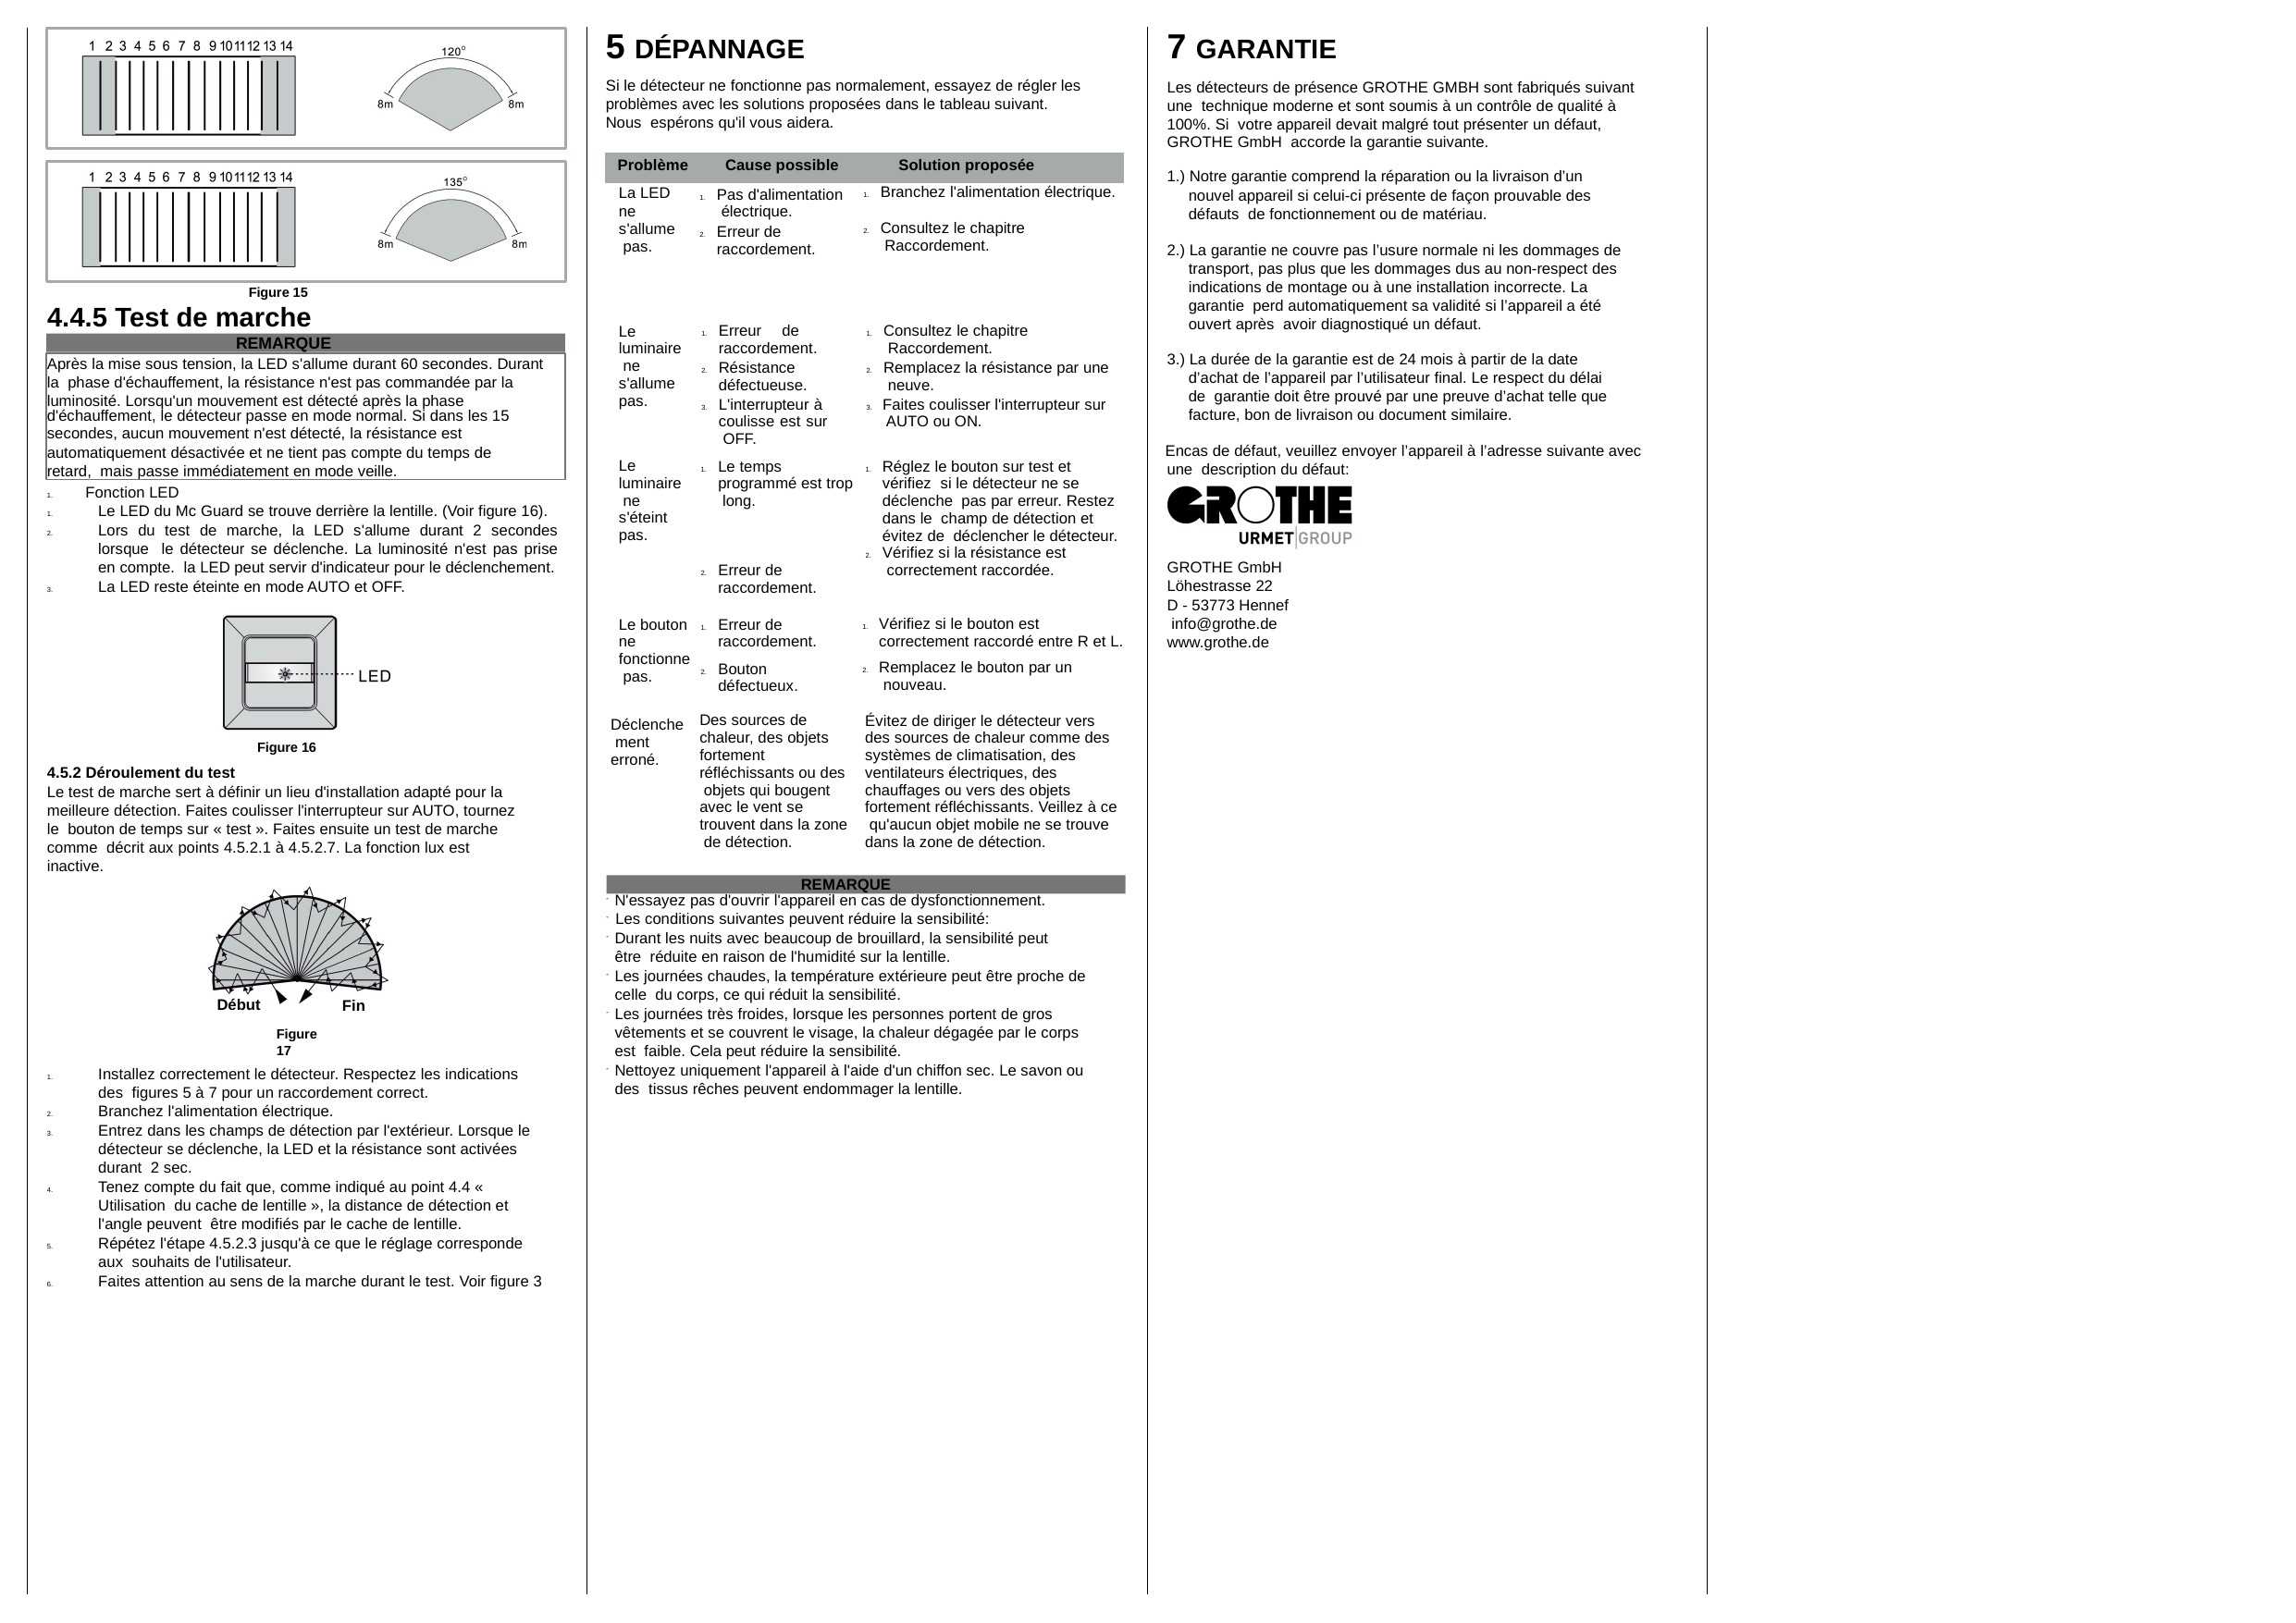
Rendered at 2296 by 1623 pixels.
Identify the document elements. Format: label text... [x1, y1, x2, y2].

text_box Installez correctement le détecteur. Respectez les indications des figures 5 à 7 pour un raccordement correct. Branchez l'alimentation électrique. Entrez dans les champs de détection par l'extérieur. Lorsque le détecteur se déclenche, la LED et la résistance sont activées durant 2 sec. Tenez compte du fait que, comme indiqué au point 4.4 « Utilisation du cache de lentille », la distance de détection et l'angle peuvent être modifiés par le cache de lentille. Répétez l'étape 4.5.2.3 jusqu'à ce que le réglage corresponde aux souhaits de l'utilisateur. Faites attention au sens de la marche durant le test. Voir figure 3 [44, 1064, 565, 1291]
text_box Figure 17 [274, 1026, 336, 1059]
table_header Cause possible [698, 153, 862, 183]
table_cell Erreur de raccordement. Résistance défectueuse. L'interrupteur à coulisse est sur OFF. [698, 320, 862, 456]
table_cell La LED ne s'allume pas. [605, 183, 698, 320]
text_box [81, 171, 296, 267]
text_box Figure 16 4.5.2 Déroulement du test Le test de marche sert à définir un lieu d'installation adapté pour la meilleure détection. Faites coulisser l'interrupteur sur AUTO, tournez le bouton de temps sur « test ». Faites ensuite un test de marche comme décrit aux points 4.5.2.1 à 4.5.2.7. La fonction lux est inactive. [44, 739, 532, 875]
text_box [377, 45, 525, 131]
table_cell Le bouton ne fonctionne pas. [605, 607, 698, 710]
table_cell Pas d'alimentation électrique. Erreur de raccordement. [698, 183, 862, 320]
text_box Fonction LED Le LED du Mc Guard se trouve derrière la lentille. (Voir figure 16). Lors du test de marche, la LED s'allume durant 2 secondes lorsque le détecteur se déclenche. La luminosité n'est pas prise en compte. la LED peut servir d'indicateur pour le déclenchement. La LED reste éteinte en mode AUTO et OFF. [44, 482, 560, 596]
table_cell Évitez de diriger le détecteur vers des sources de chaleur comme des systèmes de climatisation, des ventilateurs électriques, des chauffages ou vers des objets fortement réfléchissants. Veillez à ce qu'aucun objet mobile ne se trouve dans la zone de détection. [862, 710, 1124, 860]
table_cell Consultez le chapitre Raccordement. Remplacez la résistance par une neuve. Faites coulisser l'interrupteur sur AUTO ou ON. [862, 320, 1124, 456]
text_box Après la mise sous tension, la LED s'allume durant 60 secondes. Durant la phase d'échauffement, la résistance n'est pas commandée par la luminosité. Lorsqu'un mouvement est détecté après la phase [47, 354, 560, 410]
text_box d'échauffement, le détecteur passe en mode normal. Si dans les 15 secondes, aucun mouvement n'est détecté, la résistance est automatiquement désactivée et ne tient pas compte du temps de retard, mais passe immédiatement en mode veille. [47, 405, 540, 479]
table_header Problème [605, 153, 698, 183]
text_box [377, 176, 527, 262]
text_box [332, 333, 565, 352]
table_cell Déclenche ment erroné. [605, 710, 698, 860]
text_box 7 GARANTIE Les détecteurs de présence GROTHE GMBH sont fabriqués suivant une technique moderne et sont soumis à un contrôle de qualité à 100%. Si votre appareil devait malgré tout présenter un défaut, GROTHE GmbH accorde la garantie suivante. 1.) Notre garantie comprend la réparation ou la livraison d’un nouvel appareil si celui-ci présente de façon prouvable des défauts de fonctionnement ou de matériau. 2.) La garantie ne couvre pas l’usure normale ni les dommages de transport, pas plus que les dommages dus au non-respect des indications de montage ou à une installation incorrecte. La garantie perd automatiquement sa validité si l’appareil a été ouvert après avoir diagnostiqué un défaut. 3.) La durée de la garantie est de 24 mois à partir de la date d’achat de l’appareil par l’utilisateur final. Le respect du délai de garantie doit être prouvé par une preuve d’achat telle que facture, bon de livraison ou document similaire. Encas de défaut, veuillez envoyer l’appareil à l’adresse suivante avec une description du défaut: [1165, 23, 1673, 478]
table_cell Vérifiez si le bouton est correctement raccordé entre R et L. Remplacez le bouton par un nouveau. [862, 607, 1124, 710]
table_cell Le temps programmé est trop long. Erreur de raccordement. [698, 456, 862, 607]
table_header Solution proposée [862, 153, 1124, 183]
text_box [1167, 485, 1352, 550]
table_cell Erreur de raccordement. Bouton défectueux. [698, 607, 862, 710]
table_cell Le luminaire ne s'éteint pas. [605, 456, 698, 607]
text_box Début [204, 995, 264, 1014]
text_box Fin [331, 995, 390, 1014]
table_cell Des sources de chaleur, des objets fortement réfléchissants ou des objets qui bougent avec le vent se trouvent dans la zone de détection. [698, 710, 862, 860]
text_box Figure 15 4.4.5 Test de marche REMARQUE [44, 283, 332, 352]
text_box [206, 885, 389, 1014]
text_box [222, 615, 391, 731]
table_cell Le luminaire ne s'allume pas. [605, 320, 698, 456]
text_box N'essayez pas d'ouvrir l'appareil en cas de dysfonctionnement. Les conditions suivantes peuvent réduire la sensibilité: Durant les nuits avec beaucoup de brouillard, la sensibilité peut être réduite en raison de l'humidité sur la lentille. Les journées chaudes, la température extérieure peut être proche de celle du corps, ce qui réduit la sensibilité. Les journées très froides, lorsque les personnes portent de gros vêtements et se couvrent le visage, la chaleur dégagée par le corps est faible. Cela peut réduire la sensibilité. Nettoyez uniquement l'appareil à l'aide d'un chiffon sec. Le savon ou des tissus rêches peuvent endommager la lentille. [604, 890, 1124, 1098]
table_cell Réglez le bouton sur test et vérifiez si le détecteur ne se déclenche pas par erreur. Restez dans le champ de détection et évitez de déclencher le détecteur. Vérifiez si la résistance est correctement raccordée. [862, 456, 1124, 607]
text_box [81, 40, 296, 136]
text_box GROTHE GmbH Löhestrasse 22 D - 53773 Hennef info@grothe.de www.grothe.de [1165, 557, 1291, 651]
table_cell Branchez l'alimentation électrique. Consultez le chapitre Raccordement. [862, 183, 1124, 320]
text_box REMARQUE [606, 875, 1126, 894]
text_box 5 DÉPANNAGE Si le détecteur ne fonctionne pas normalement, essayez de régler les problèmes avec les solutions proposées dans le tableau suivant. Nous espérons qu'il vous aidera. [603, 23, 1089, 132]
